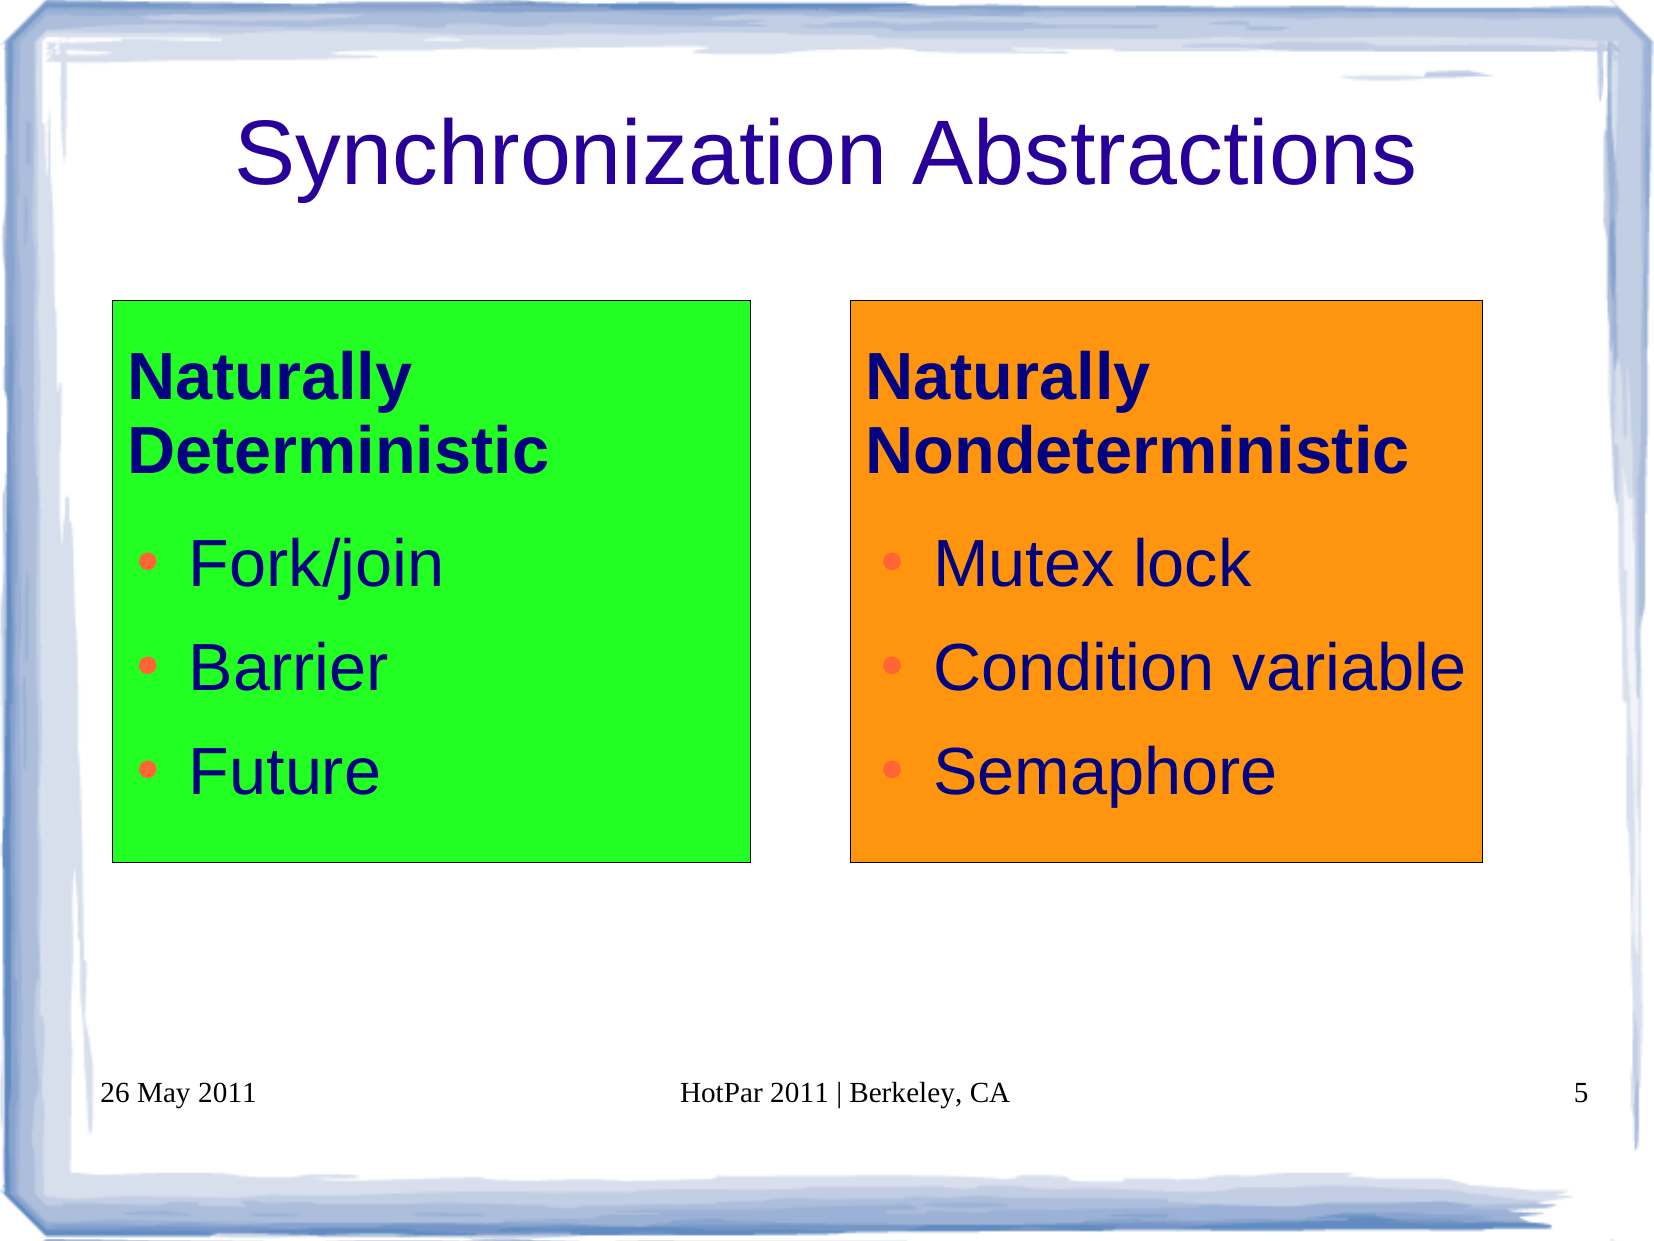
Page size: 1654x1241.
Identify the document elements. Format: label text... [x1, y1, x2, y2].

text_box Naturally Nondeterministic [850, 331, 1426, 496]
text_box Naturally Deterministic [112, 331, 601, 496]
list Mutex lock Condition variable Semaphore [862, 525, 1538, 819]
title Synchronization Abstractions [82, 49, 1571, 257]
list Fork/join Barrier Future [118, 525, 638, 857]
picture [0, 0, 1654, 1241]
text_box [850, 300, 1483, 863]
text_box [112, 300, 751, 863]
